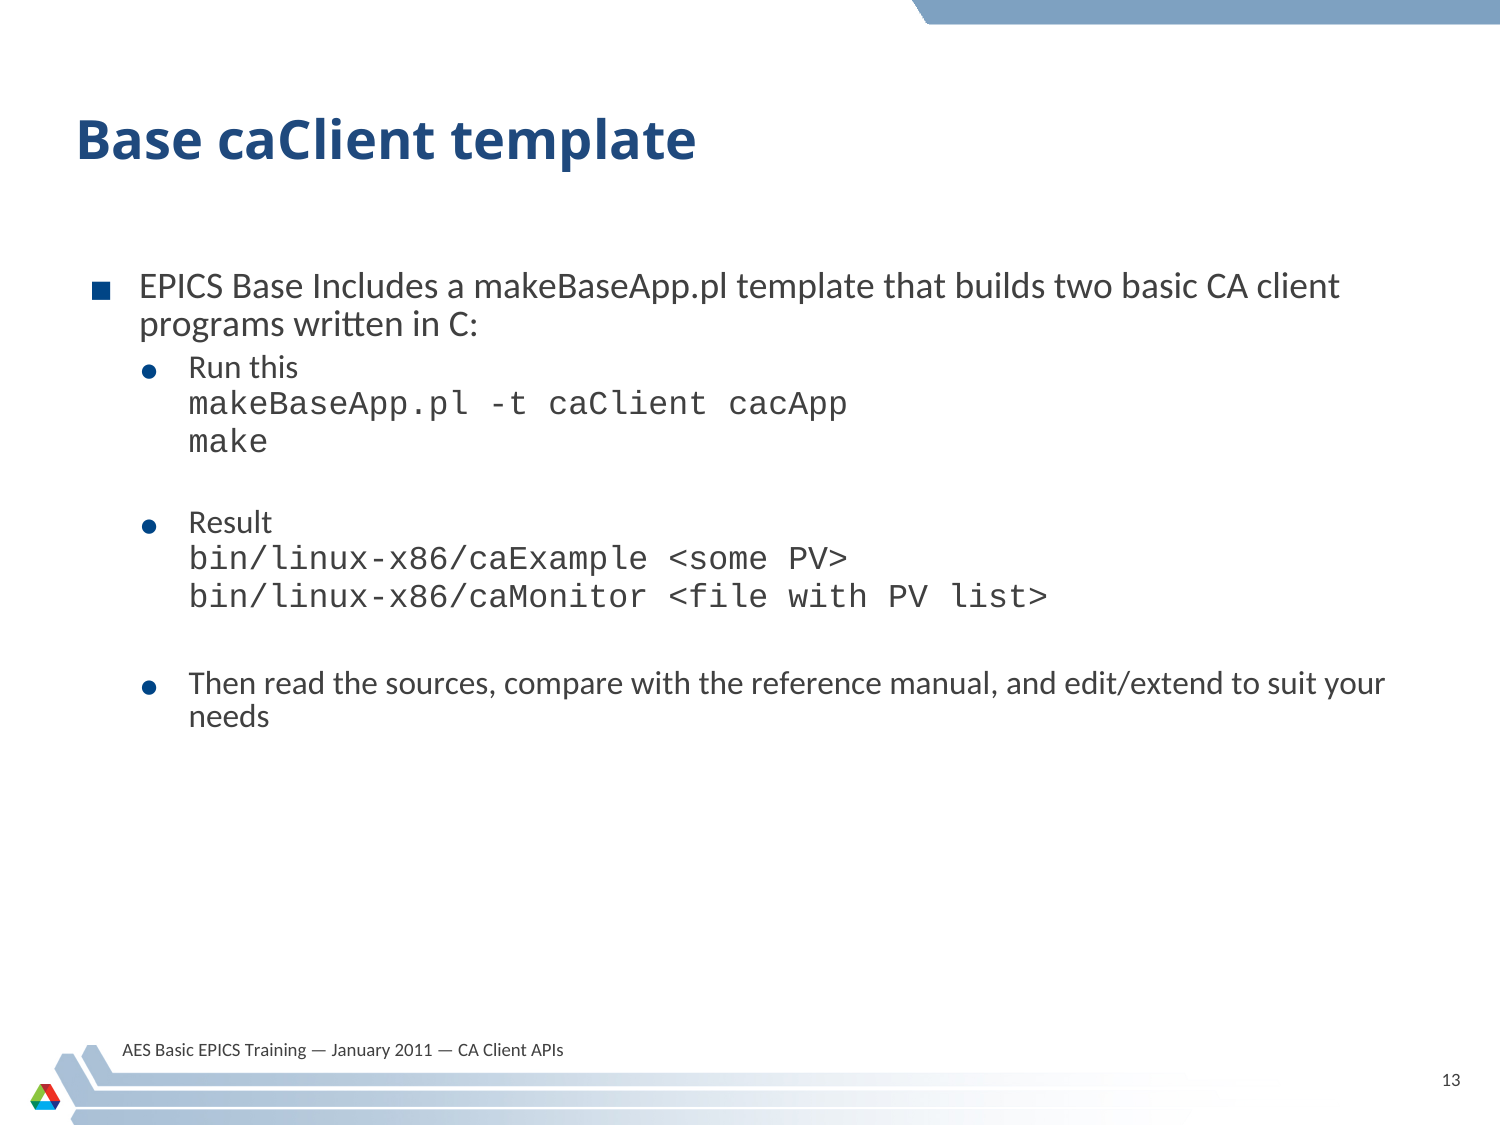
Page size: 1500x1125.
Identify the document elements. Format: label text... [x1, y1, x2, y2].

list EPICS Base Includes a makeBaseApp.pl template that builds two basic CA client programs written in C: Run this makeBaseApp.pl -t caClient cacApp make Result bin/linux-x86/caExample <some PV> bin/linux-x86/caMonitor <file with PV list> Then read the sources, compare with the reference manual, and edit/extend to suit your needs [75, 262, 1426, 1021]
picture [0, 0, 1500, 26]
title Base caClient template [75, 107, 1426, 171]
picture [0, 1037, 1500, 1125]
